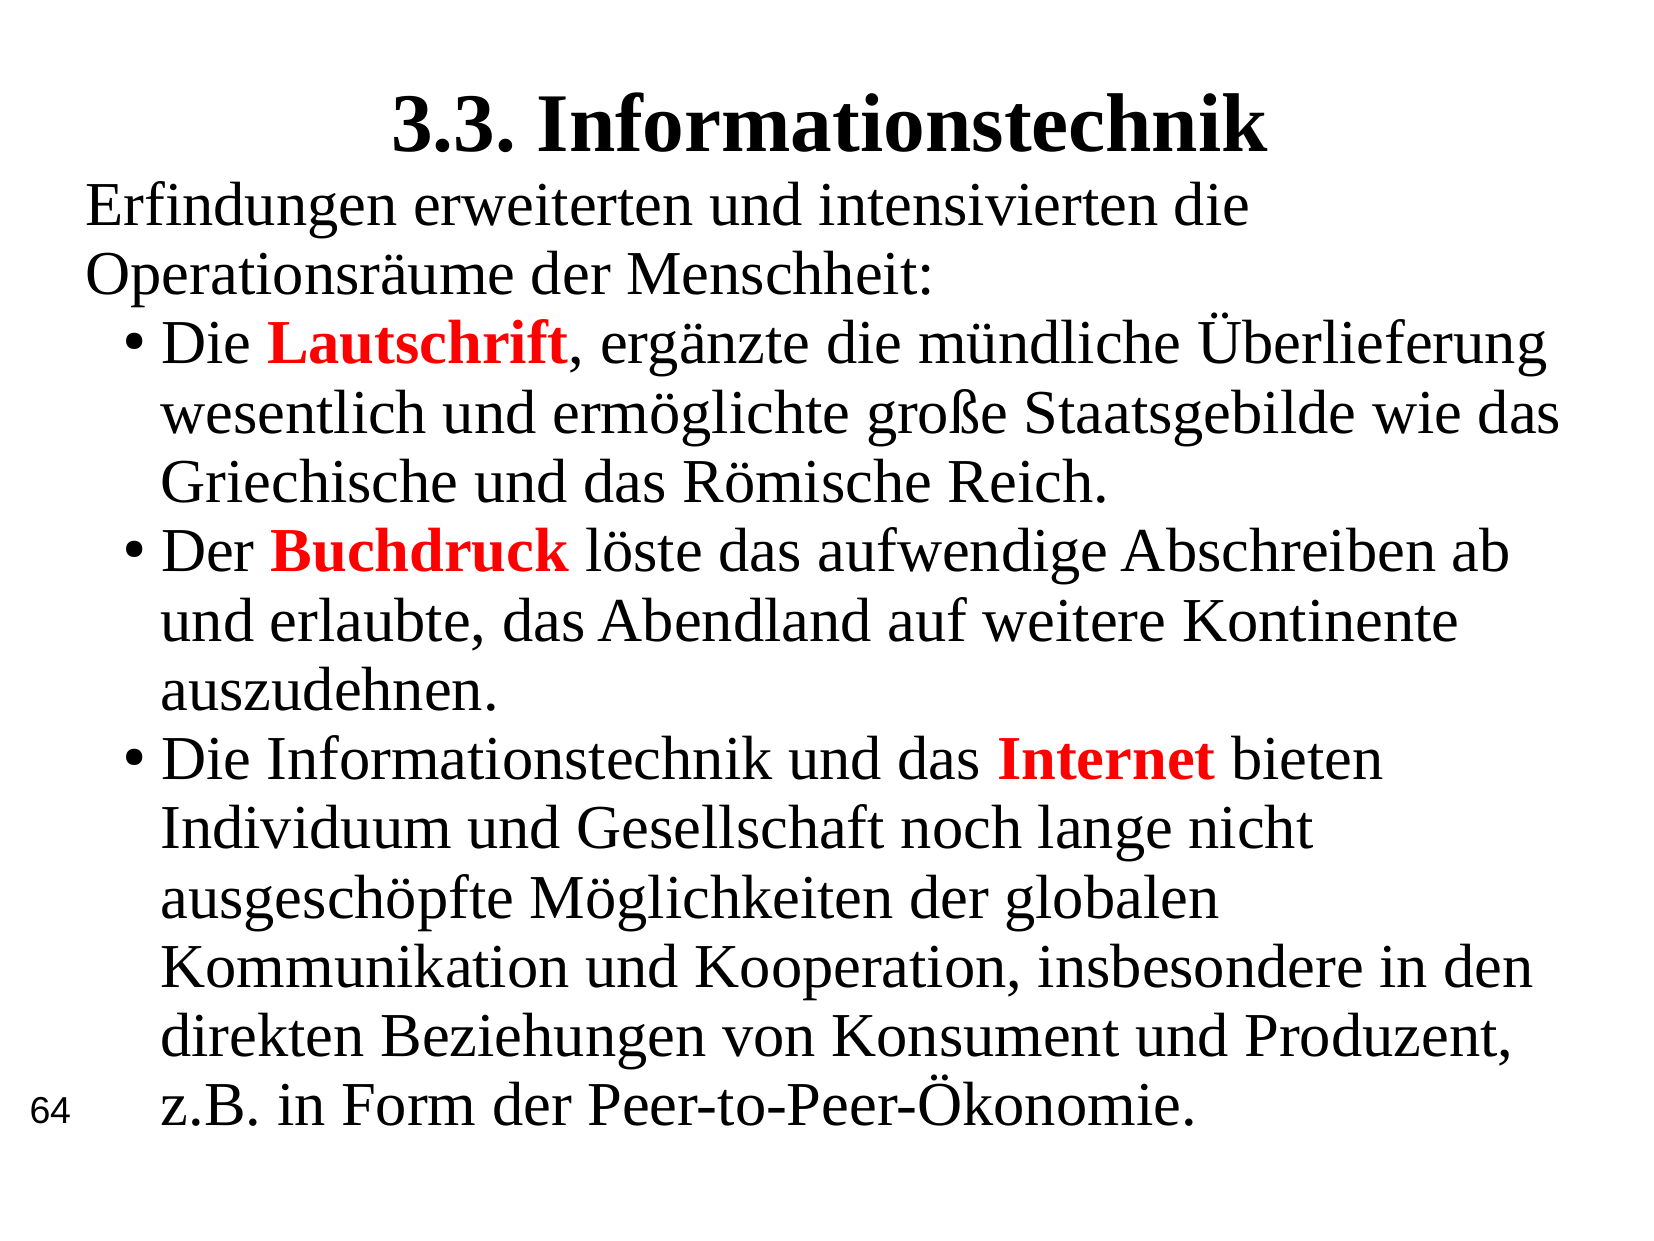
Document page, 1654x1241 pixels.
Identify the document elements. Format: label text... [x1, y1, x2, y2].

text_box <Nummer> [14, 1081, 233, 1152]
text_box 3.3. Informationstechnik Erfindungen erweiterten und intensivierten die Operationsräume der Menschheit: Die Lautschrift, ergänzte die mündliche Überlieferung wesentlich und ermöglichte große Staatsgebilde wie das Griechische und das Römische Reich. Der Buchdruck löste das aufwendige Abschreiben ab und erlaubte, das Abendland auf weitere Kontinente auszudehnen. Die Informationstechnik und das Internet bieten Individuum und Gesellschaft noch lange nicht ausgeschöpfte Möglichkeiten der globalen Kommunikation und Kooperation, insbesondere in den direkten Beziehungen von Konsument und Produzent, z.B. in Form der Peer-to-Peer-Ökonomie. [70, 69, 1589, 1147]
